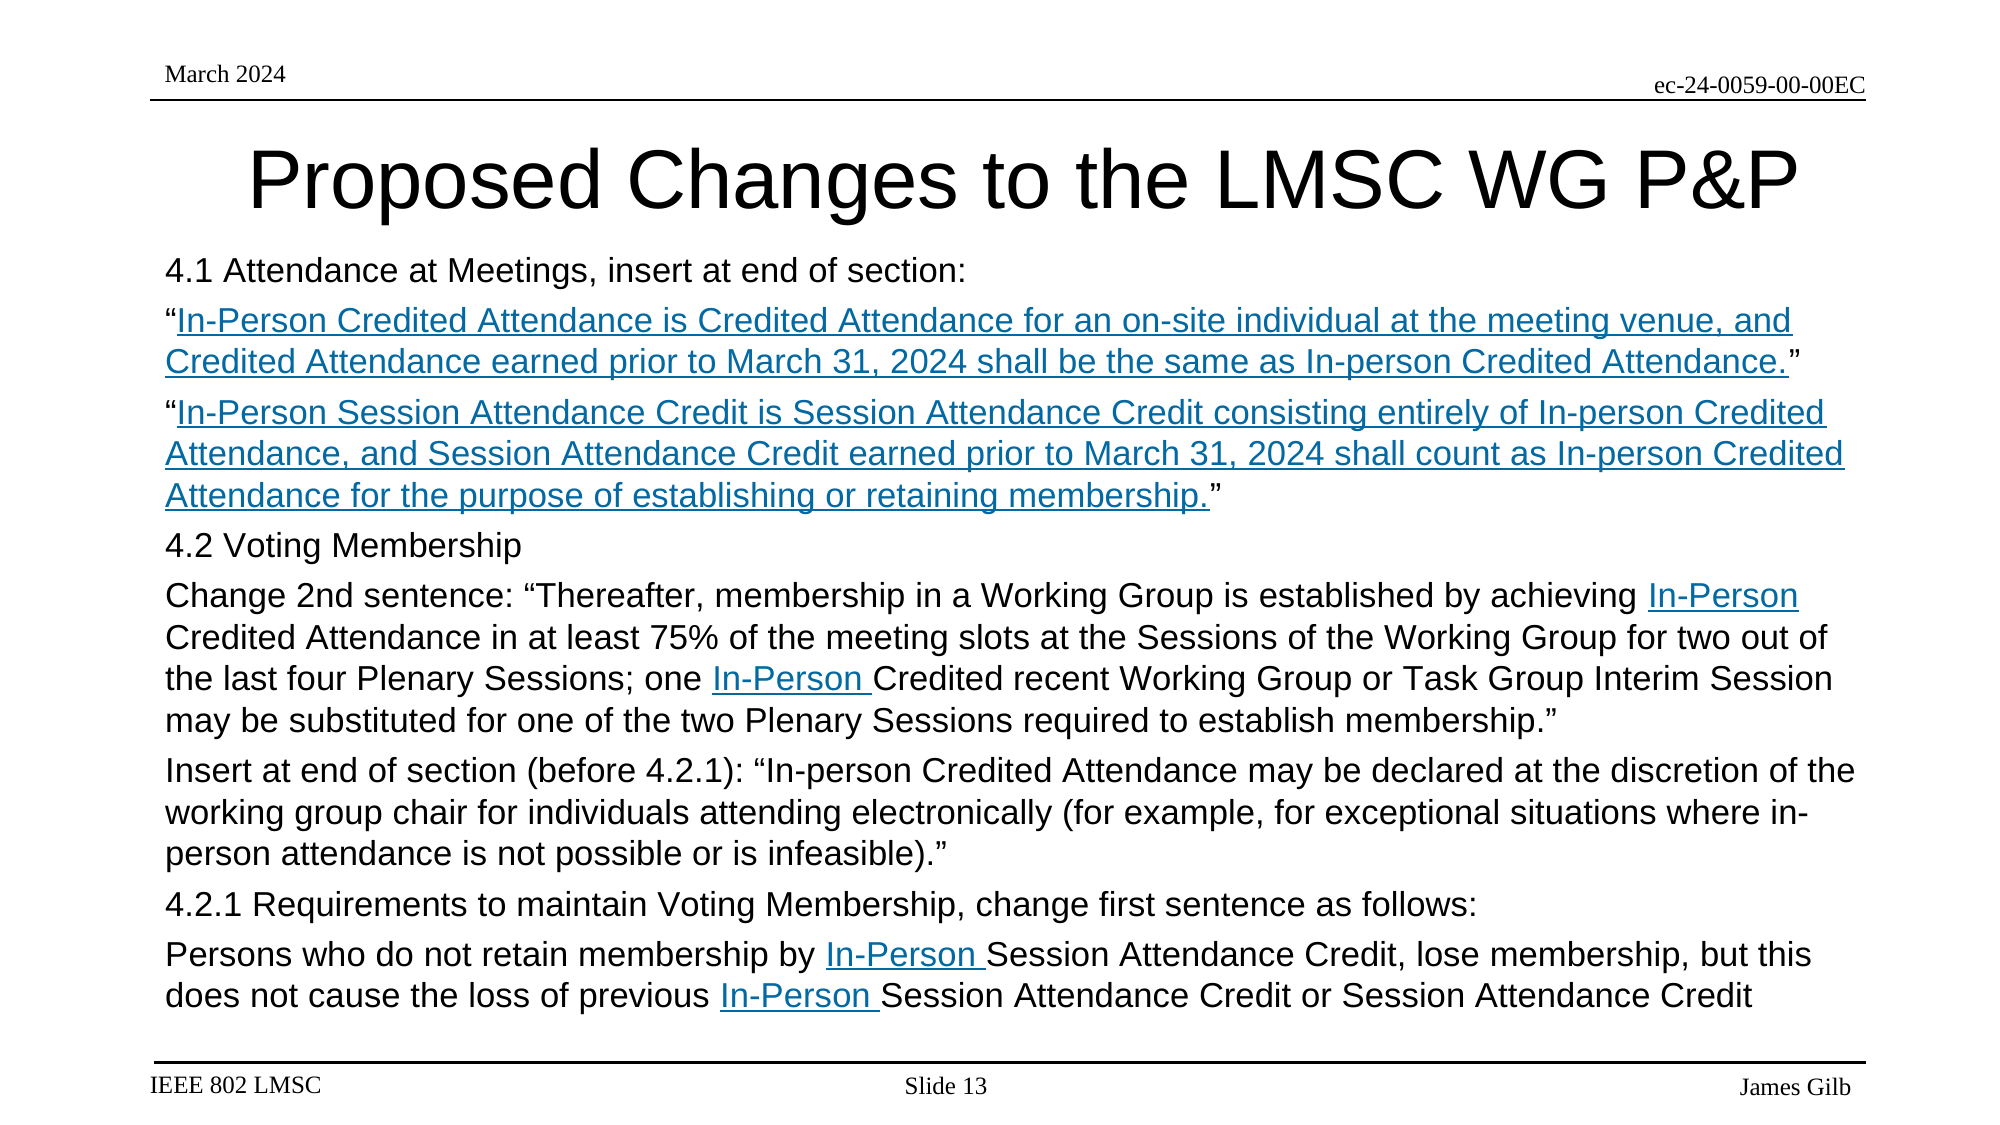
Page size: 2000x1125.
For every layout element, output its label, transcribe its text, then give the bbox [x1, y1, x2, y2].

list 4.1 Attendance at Meetings, insert at end of section: “In-Person Credited Attendance is Credited Attendance for an on-site individual at the meeting venue, and Credited Attendance earned prior to March 31, 2024 shall be the same as In-person Credited Attendance.” “In-Person Session Attendance Credit is Session Attendance Credit consisting entirely of In-person Credited Attendance, and Session Attendance Credit earned prior to March 31, 2024 shall count as In-person Credited Attendance for the purpose of establishing or retaining membership.” 4.2 Voting Membership Change 2nd sentence: “Thereafter, membership in a Working Group is established by achieving In-Person Credited Attendance in at least 75% of the meeting slots at the Sessions of the Working Group for two out of the last four Plenary Sessions; one In-Person Credited recent Working Group or Task Group Interim Session may be substituted for one of the two Plenary Sessions required to establish membership.” Insert at end of section (before 4.2.1): “In-person Credited Attendance may be declared at the discretion of the working group chair for individuals attending electronically (for example, for exceptional situations where in-person attendance is not possible or is infeasible).” 4.2.1 Requirements to maintain Voting Membership, change first sentence as follows: Persons who do not retain membership by In-Person Session Attendance Credit, lose membership, but this does not cause the loss of previous In-Person Session Attendance Credit or Session Attendance Credit [150, 239, 1900, 1051]
title Proposed Changes to the LMSC WG P&P [149, 112, 1900, 238]
